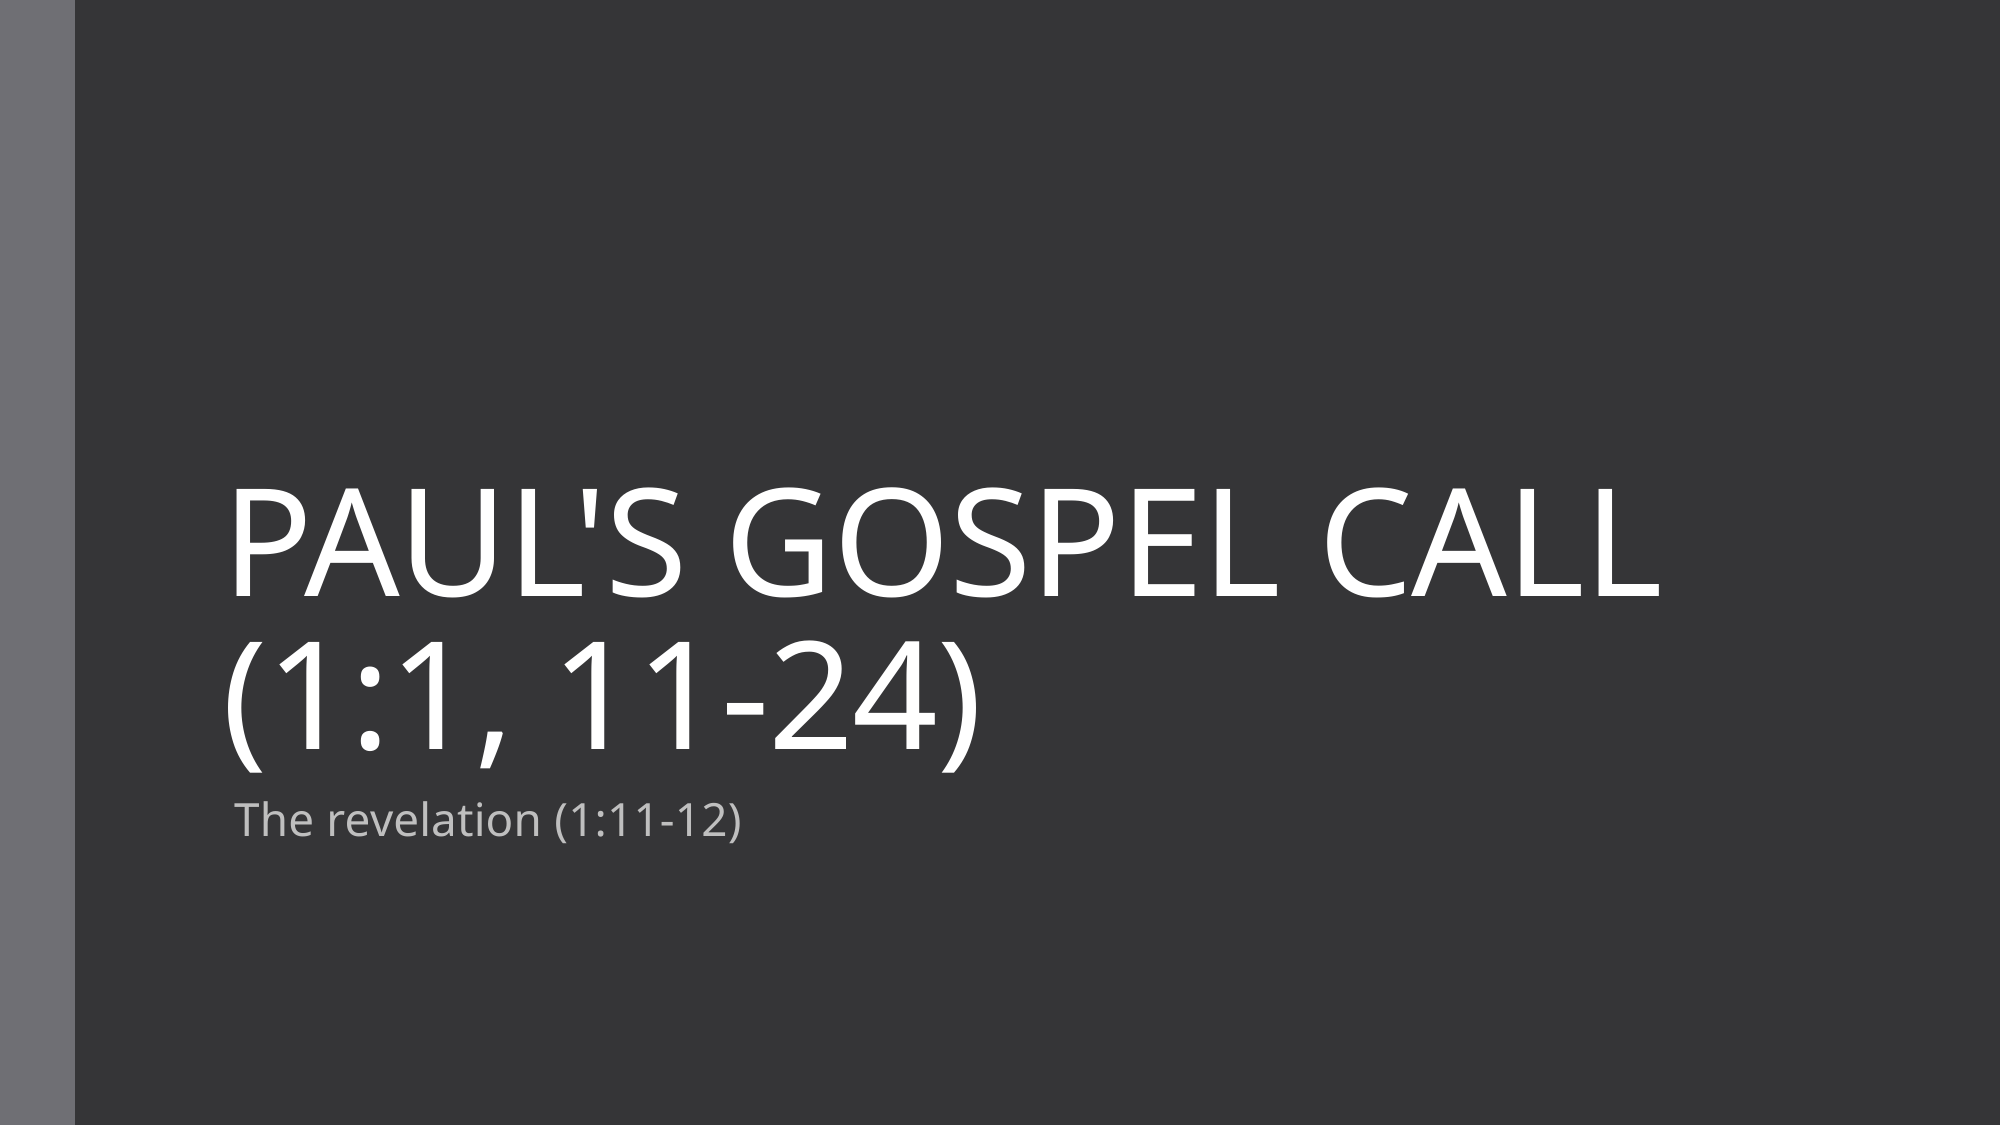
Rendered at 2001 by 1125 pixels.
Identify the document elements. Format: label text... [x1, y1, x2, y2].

title PAUL'S GOSPEL CALL (1:1, 11-24) [206, 124, 1752, 787]
subtitle The revelation (1:11-12) [206, 787, 1752, 1066]
